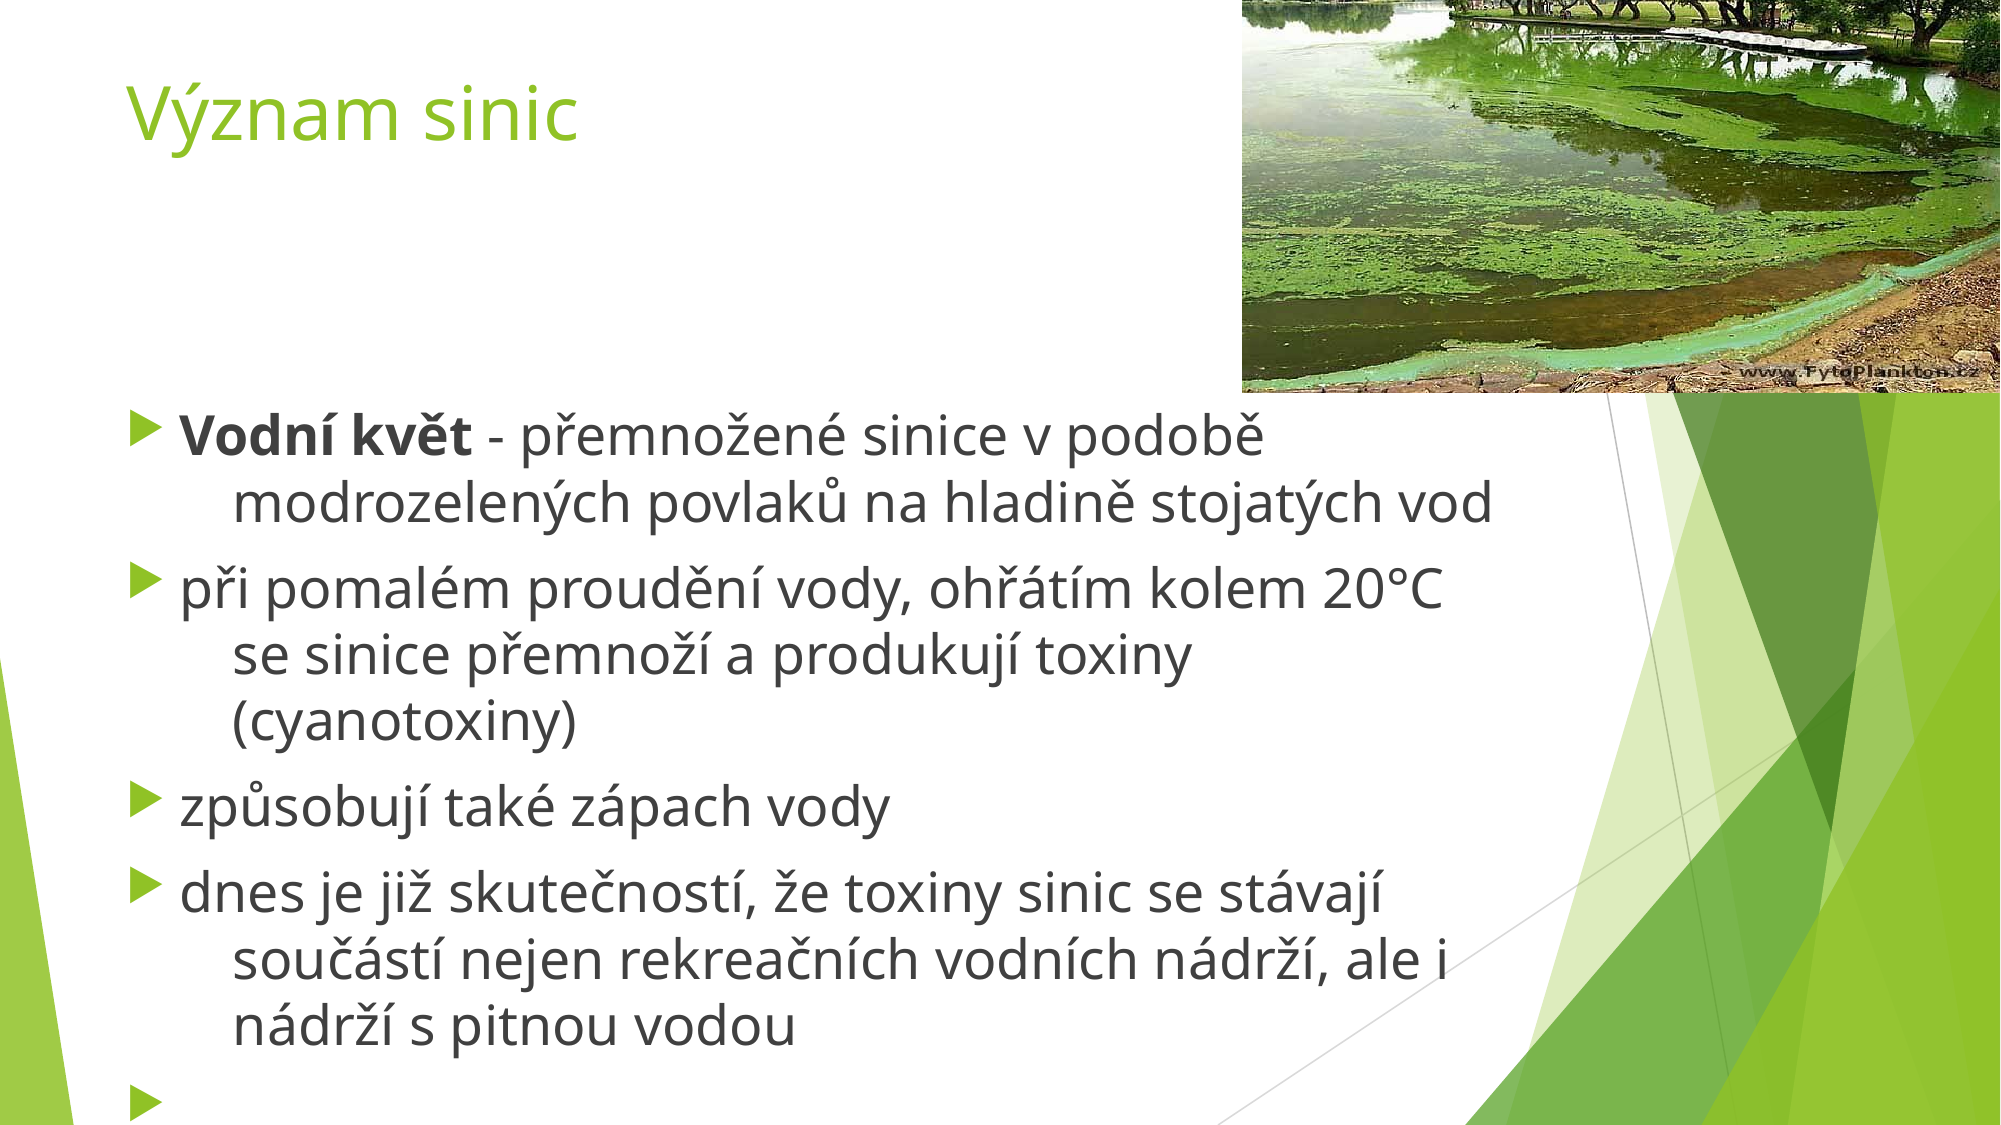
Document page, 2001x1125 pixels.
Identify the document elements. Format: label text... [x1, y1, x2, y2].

list Vodní květ - přemnožené sinice v podobě modrozelených povlaků na hladině stojatých vod při pomalém proudění vody, ohřátím kolem 20°C se sinice přemnoží a produkují toxiny (cyanotoxiny) způsobují také zápach vody dnes je již skutečností, že toxiny sinic se stávají součástí nejen rekreačních vodních nádrží, ale i nádrží s pitnou vodou [111, 392, 1522, 1125]
picture [1242, 0, 2000, 393]
title Význam sinic [111, 57, 1242, 275]
